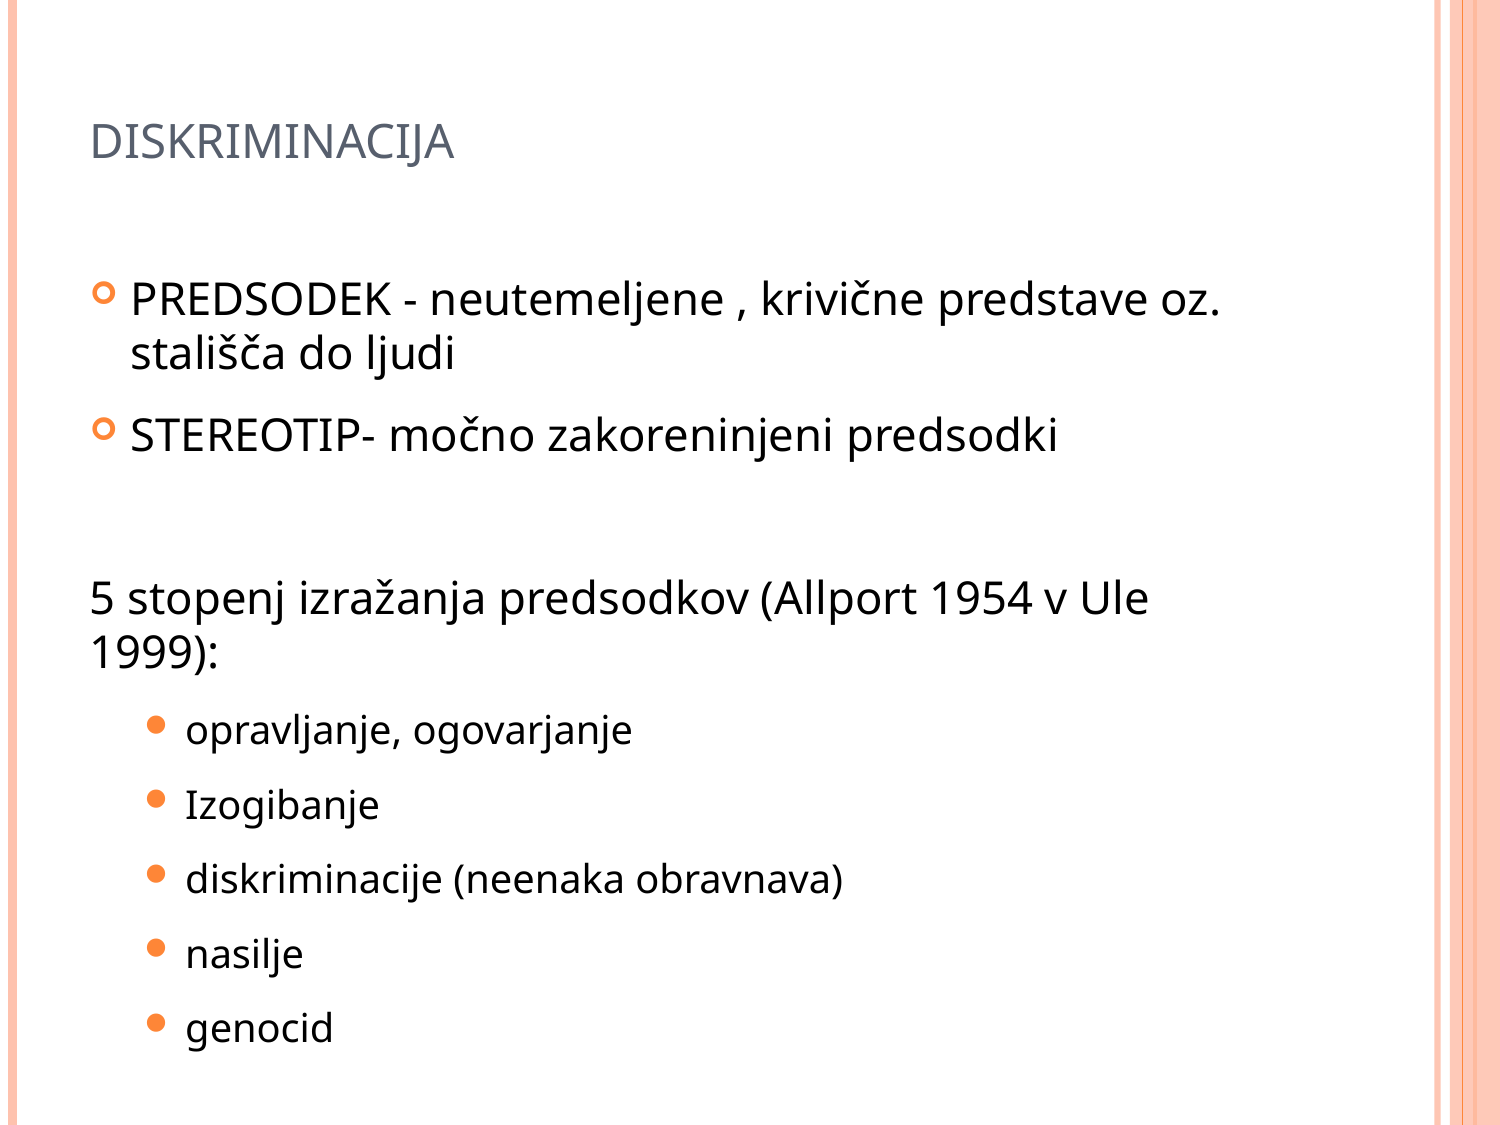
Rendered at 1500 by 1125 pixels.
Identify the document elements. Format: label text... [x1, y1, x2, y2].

title DISKRIMINACIJA [75, 45, 1300, 233]
list PREDSODEK - neutemeljene , krivične predstave oz. stališča do ljudi STEREOTIP- močno zakoreninjeni predsodki 5 stopenj izražanja predsodkov (Allport 1954 v Ule 1999): opravljanje, ogovarjanje Izogibanje diskriminacije (neenaka obravnava) nasilje genocid [75, 262, 1300, 1062]
